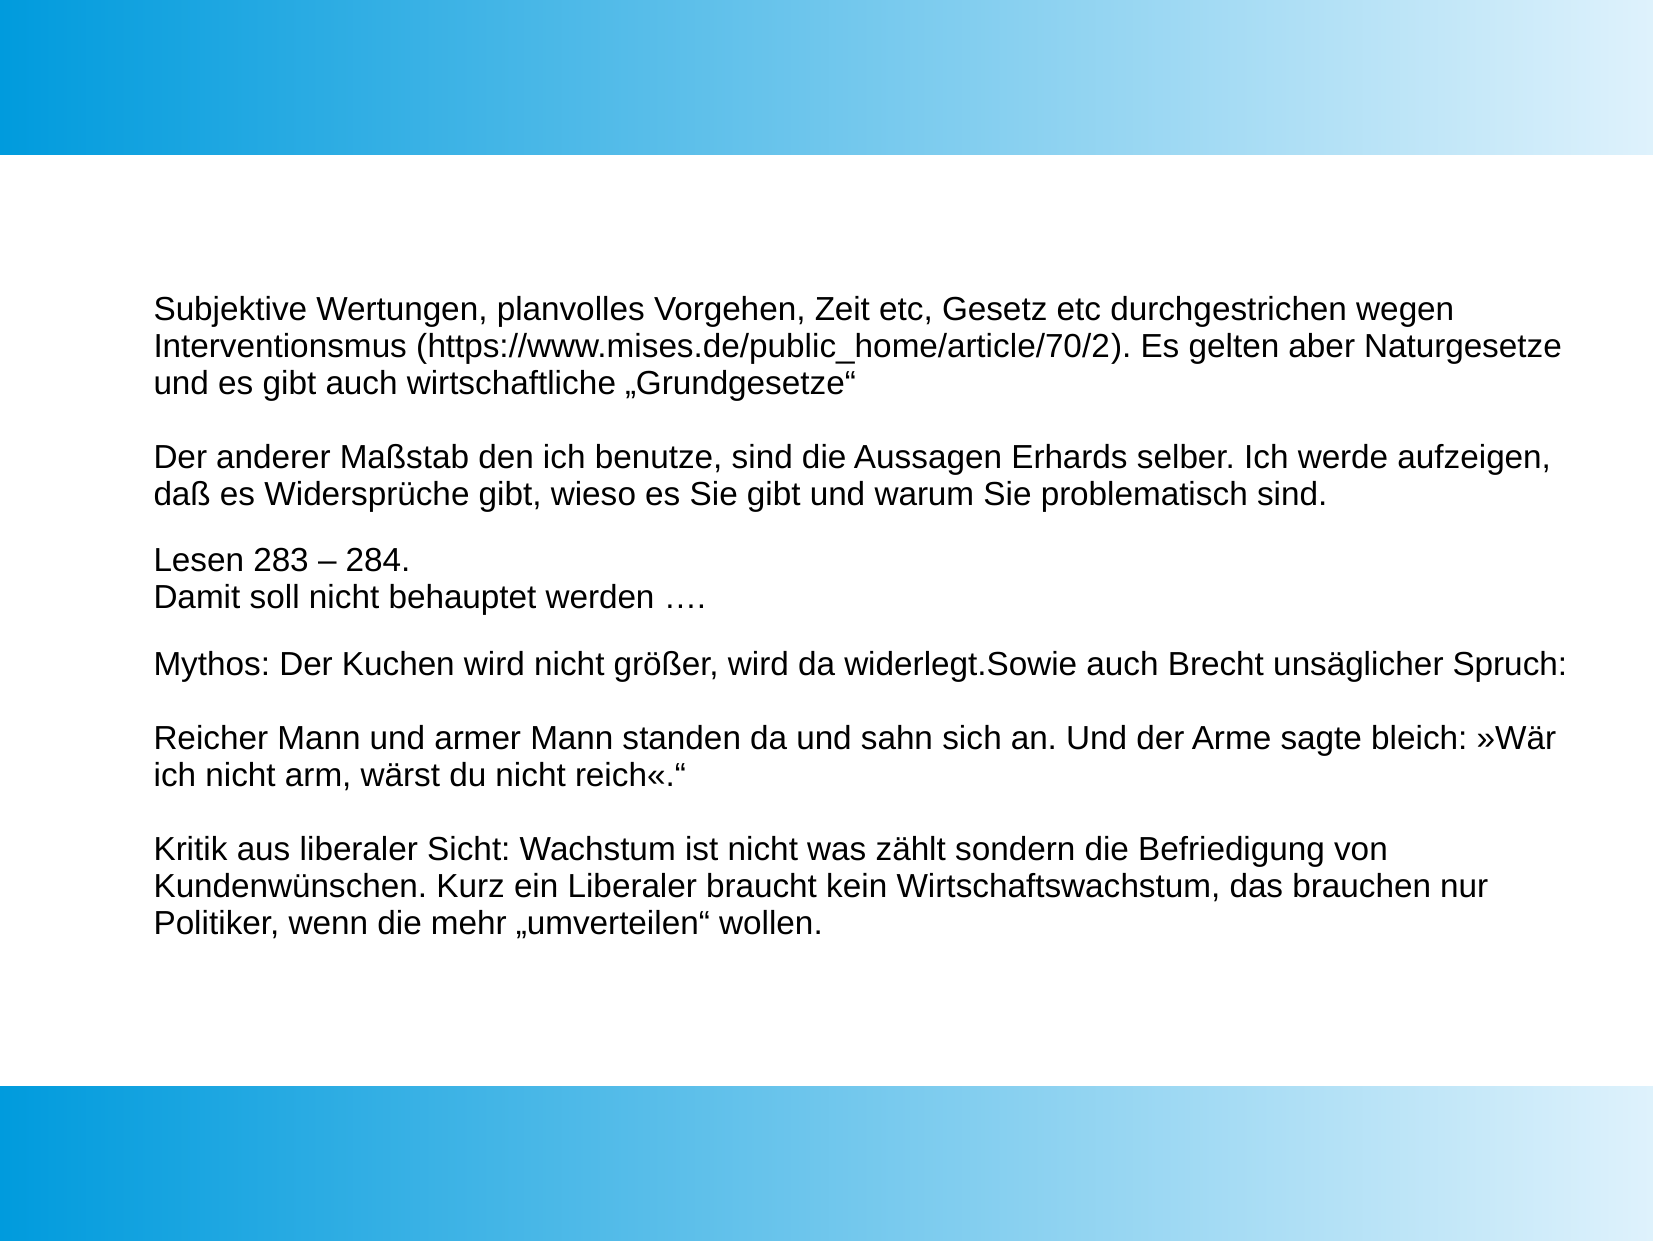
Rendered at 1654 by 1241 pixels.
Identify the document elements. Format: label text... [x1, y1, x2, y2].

list Subjektive Wertungen, planvolles Vorgehen, Zeit etc, Gesetz etc durchgestrichen wegen Interventionsmus (https://www.mises.de/public_home/article/70/2). Es gelten aber Naturgesetze und es gibt auch wirtschaftliche „Grundgesetze“ Der anderer Maßstab den ich benutze, sind die Aussagen Erhards selber. Ich werde aufzeigen, daß es Widersprüche gibt, wieso es Sie gibt und warum Sie problematisch sind. Lesen 283 – 284. Damit soll nicht behauptet werden …. Mythos: Der Kuchen wird nicht größer, wird da widerlegt.Sowie auch Brecht unsäglicher Spruch: Reicher Mann und armer Mann standen da und sahn sich an. Und der Arme sagte bleich: »Wär ich nicht arm, wärst du nicht reich«.“ Kritik aus liberaler Sicht: Wachstum ist nicht was zählt sondern die Befriedigung von Kundenwünschen. Kurz ein Liberaler braucht kein Wirtschaftswachstum, das brauchen nur Politiker, wenn die mehr „umverteilen“ wollen. [82, 290, 1571, 1010]
